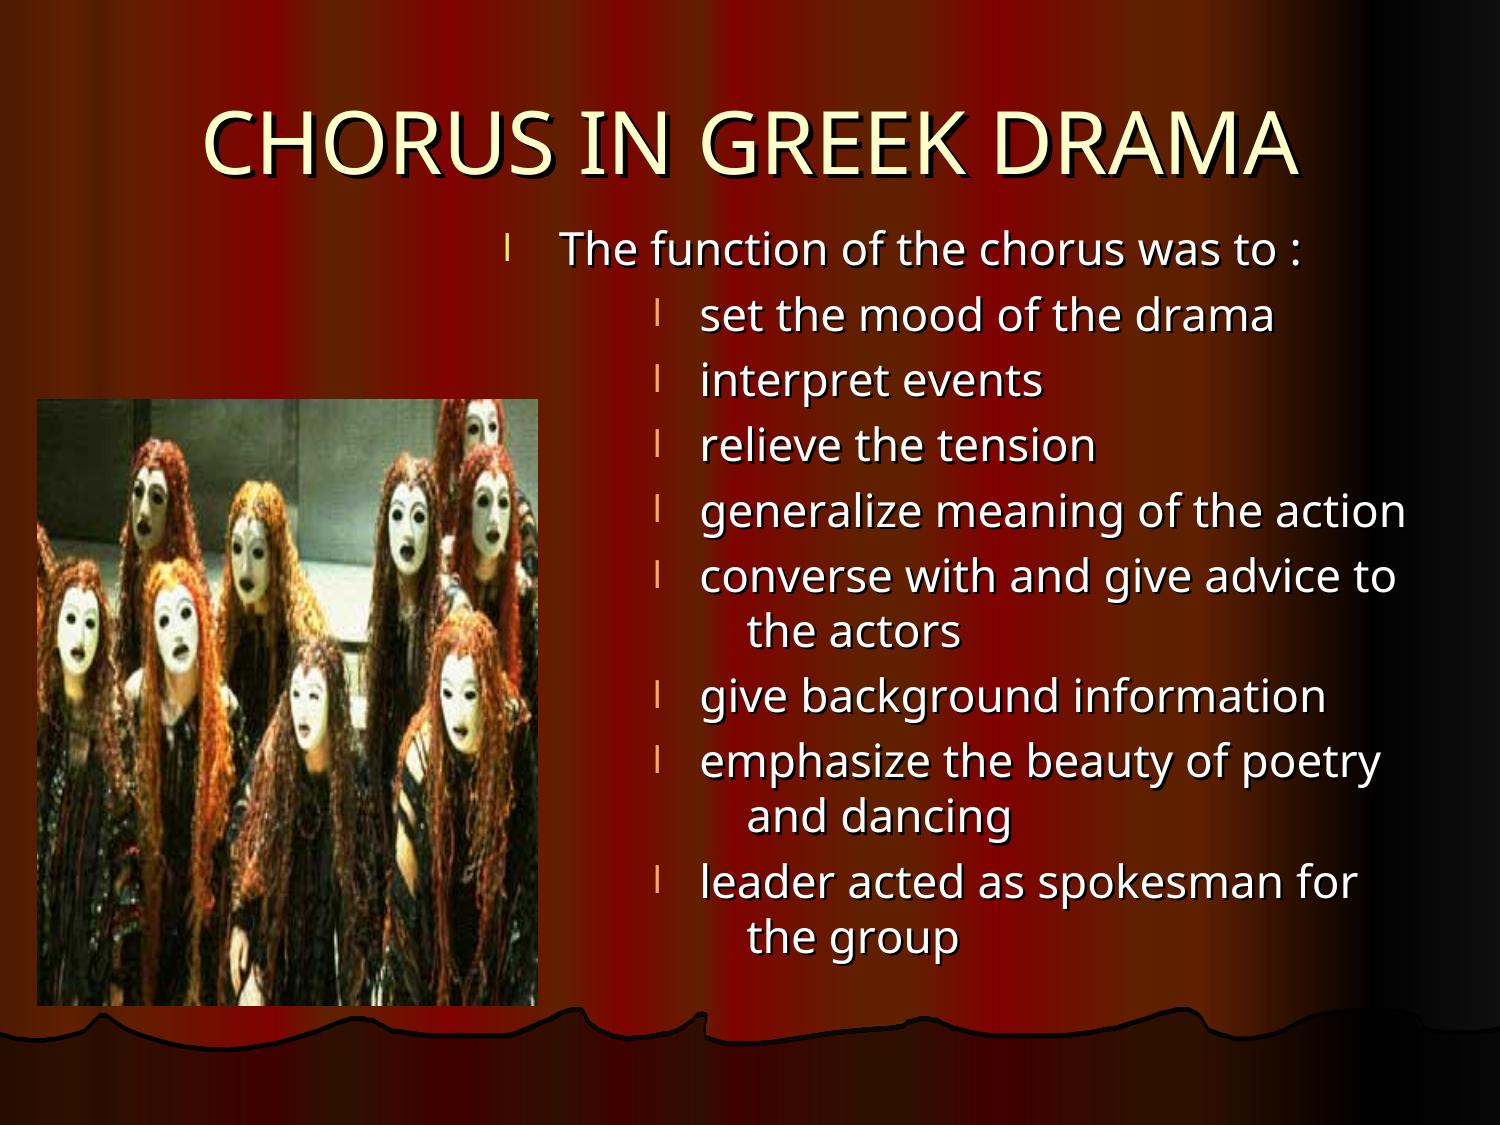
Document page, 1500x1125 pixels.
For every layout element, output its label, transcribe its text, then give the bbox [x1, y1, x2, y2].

list The function of the chorus was to : set the mood of the drama interpret events relieve the tension generalize meaning of the action converse with and give advice to the actors give background information emphasize the beauty of poetry and dancing leader acted as spokesman for the group [487, 212, 1426, 1006]
title CHORUS IN GREEK DRAMA [75, 45, 1426, 233]
picture [37, 399, 538, 1006]
